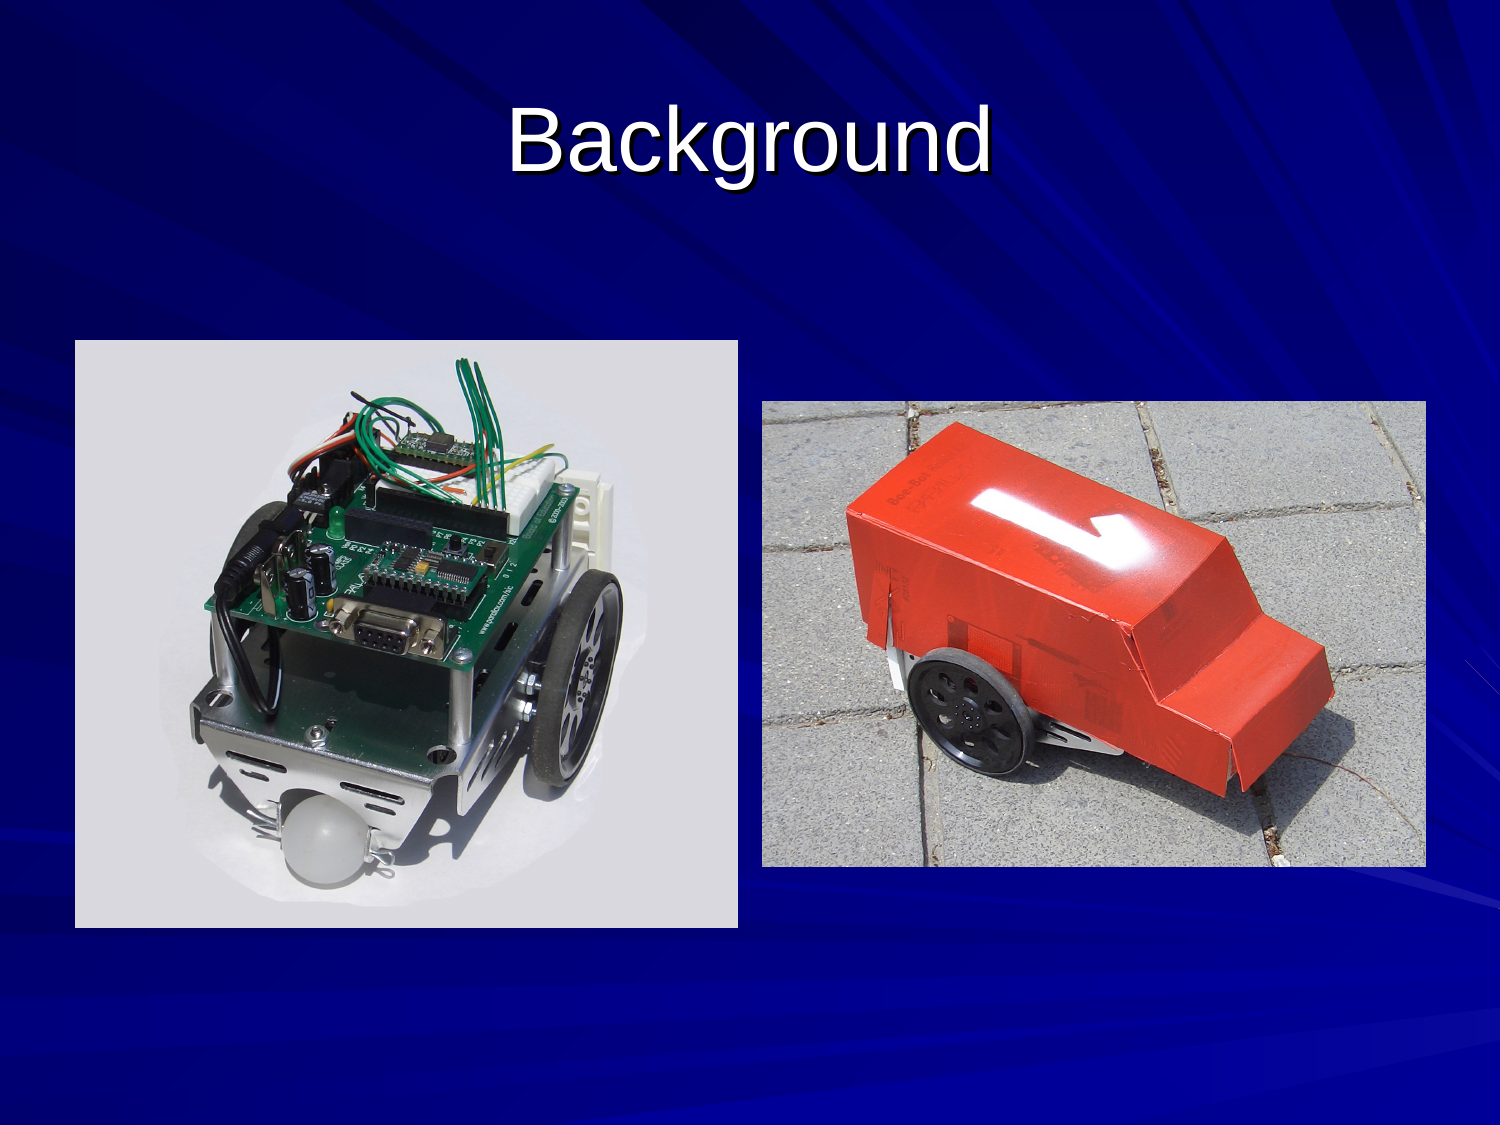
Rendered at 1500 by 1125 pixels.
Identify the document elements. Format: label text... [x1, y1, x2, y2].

picture [75, 340, 738, 928]
title Background [75, 45, 1426, 234]
picture [762, 401, 1426, 867]
